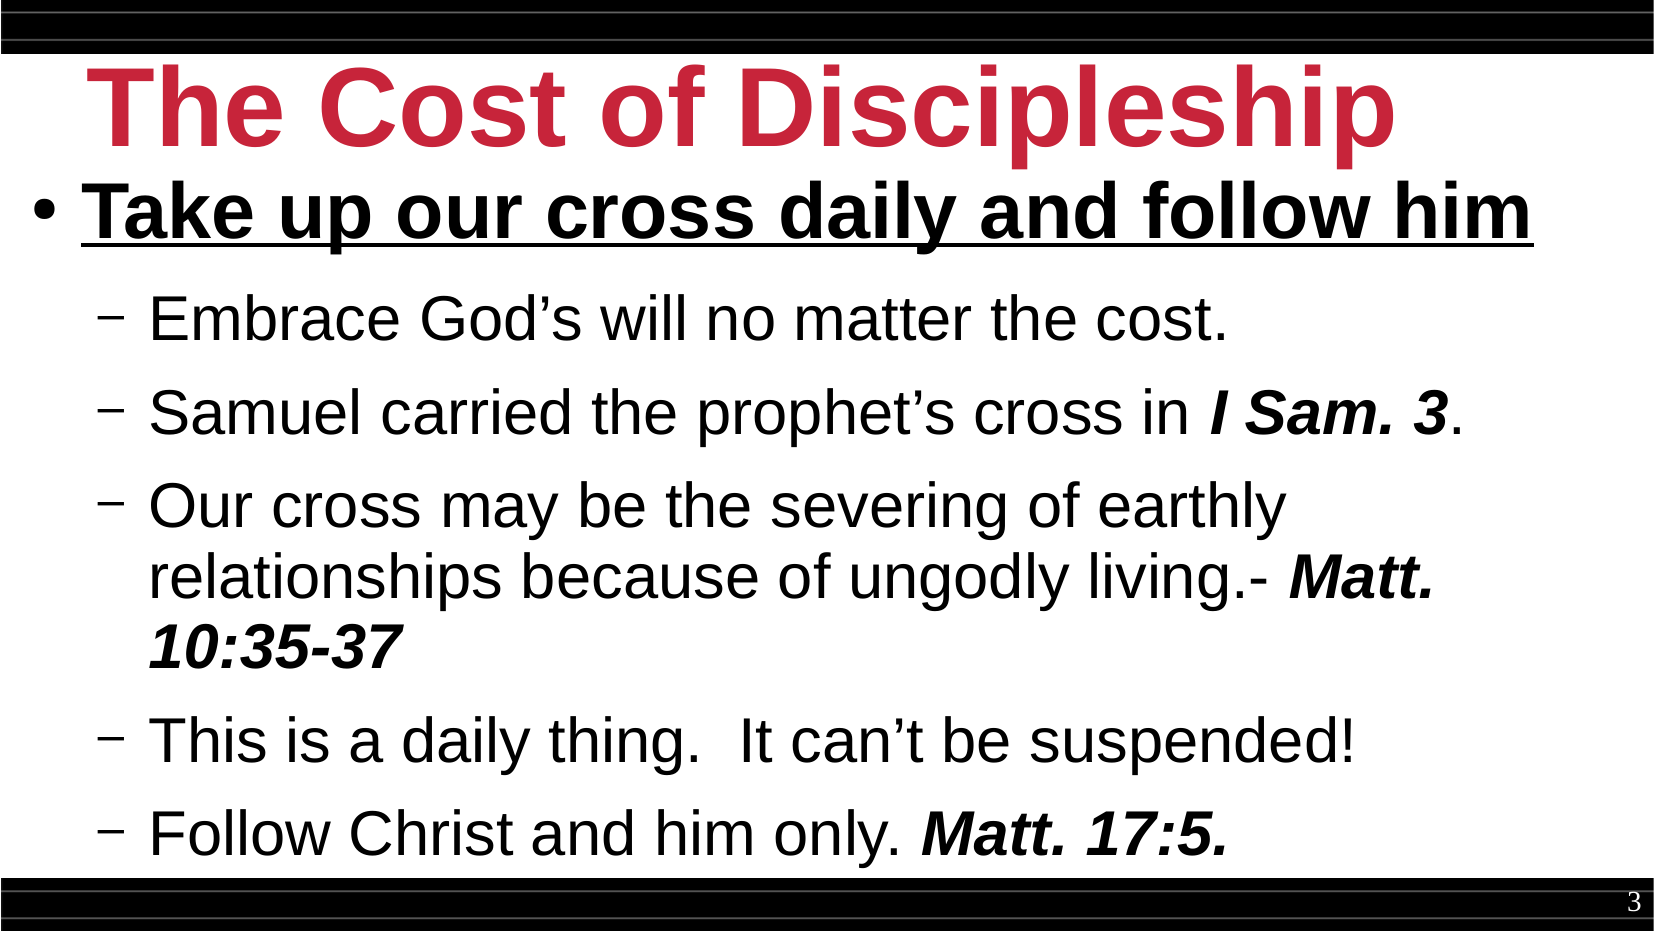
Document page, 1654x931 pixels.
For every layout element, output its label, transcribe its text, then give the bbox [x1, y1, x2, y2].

picture [1, 878, 1654, 931]
list Take up our cross daily and follow him Embrace God’s will no matter the cost. Samuel carried the prophet’s cross in I Sam. 3. Our cross may be the severing of earthly relationships because of ungodly living.- Matt. 10:35-37 This is a daily thing. It can’t be suspended! Follow Christ and him only. Matt. 17:5. [13, 167, 1634, 873]
picture [1, 0, 1654, 54]
title The Cost of Discipleship [86, 30, 1575, 167]
